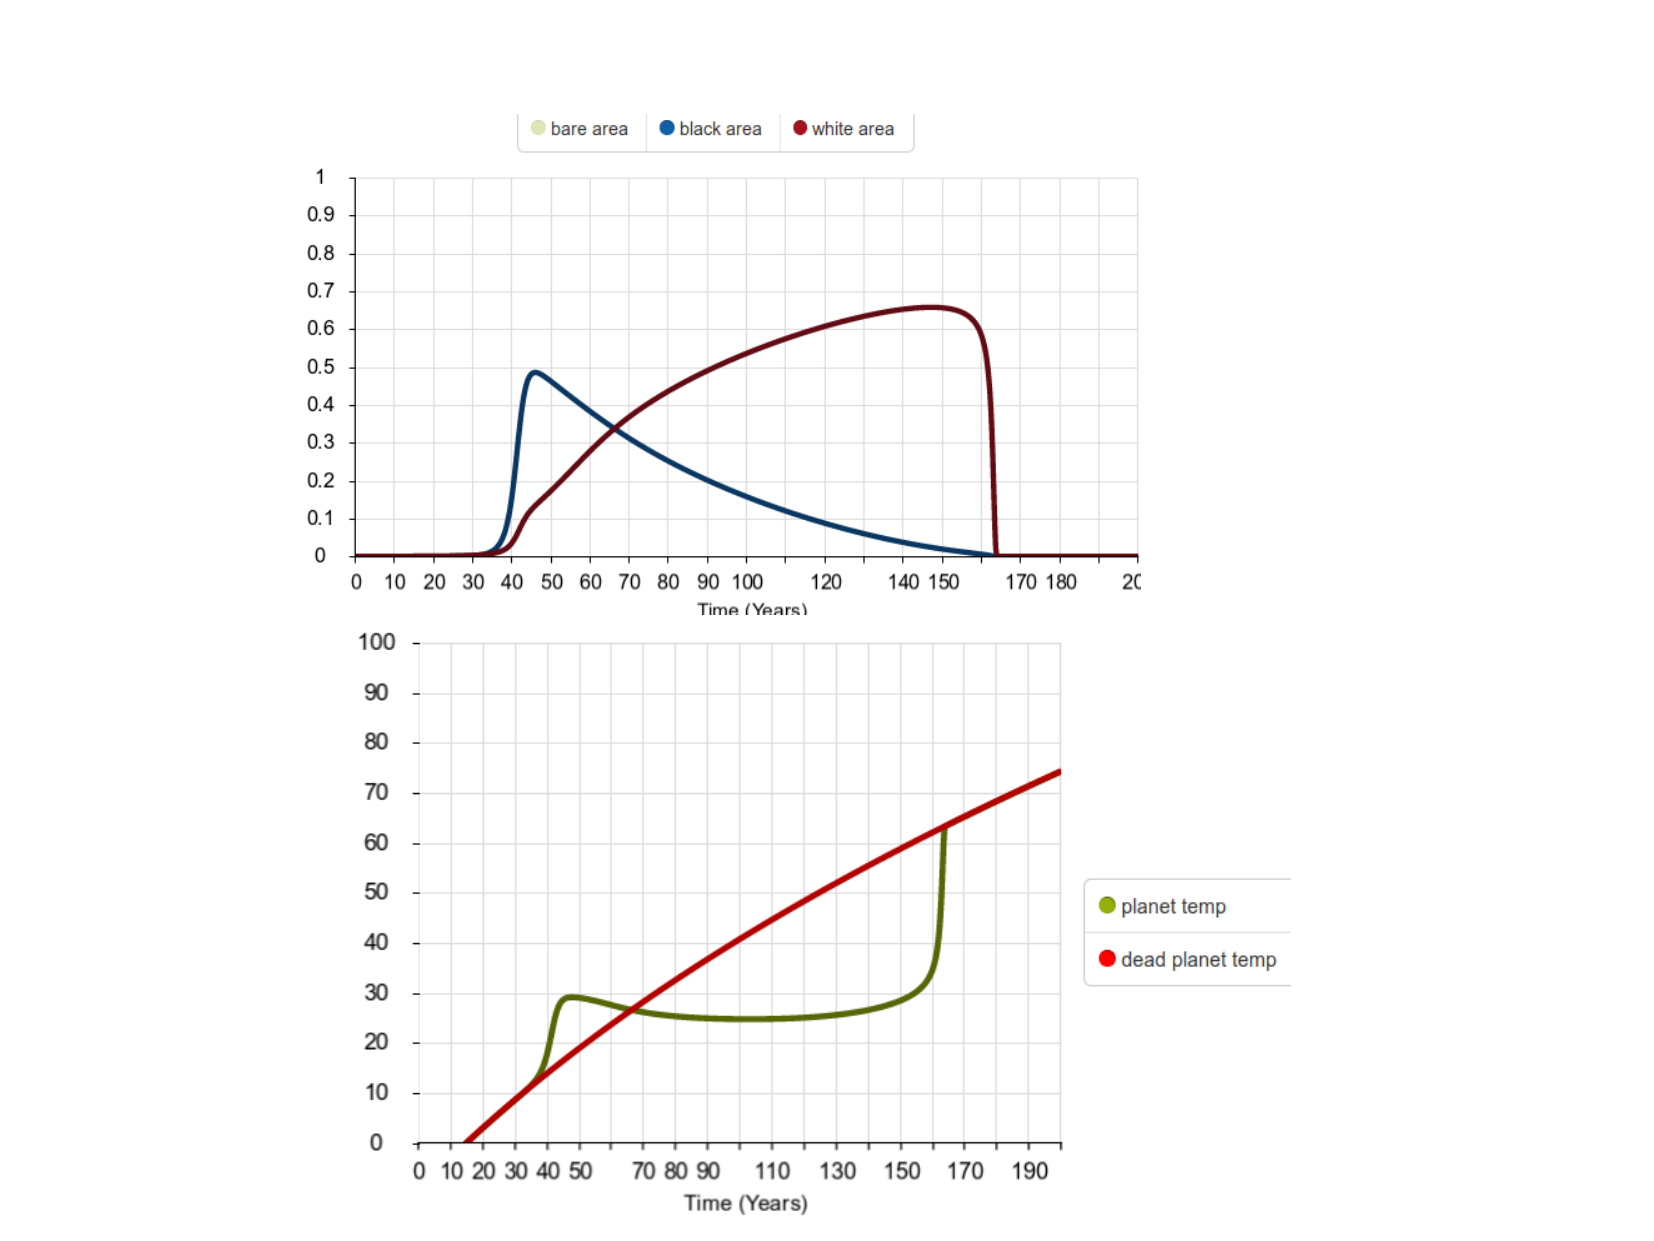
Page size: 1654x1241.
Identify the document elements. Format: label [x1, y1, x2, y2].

picture [336, 629, 1291, 1239]
picture [306, 114, 1141, 616]
